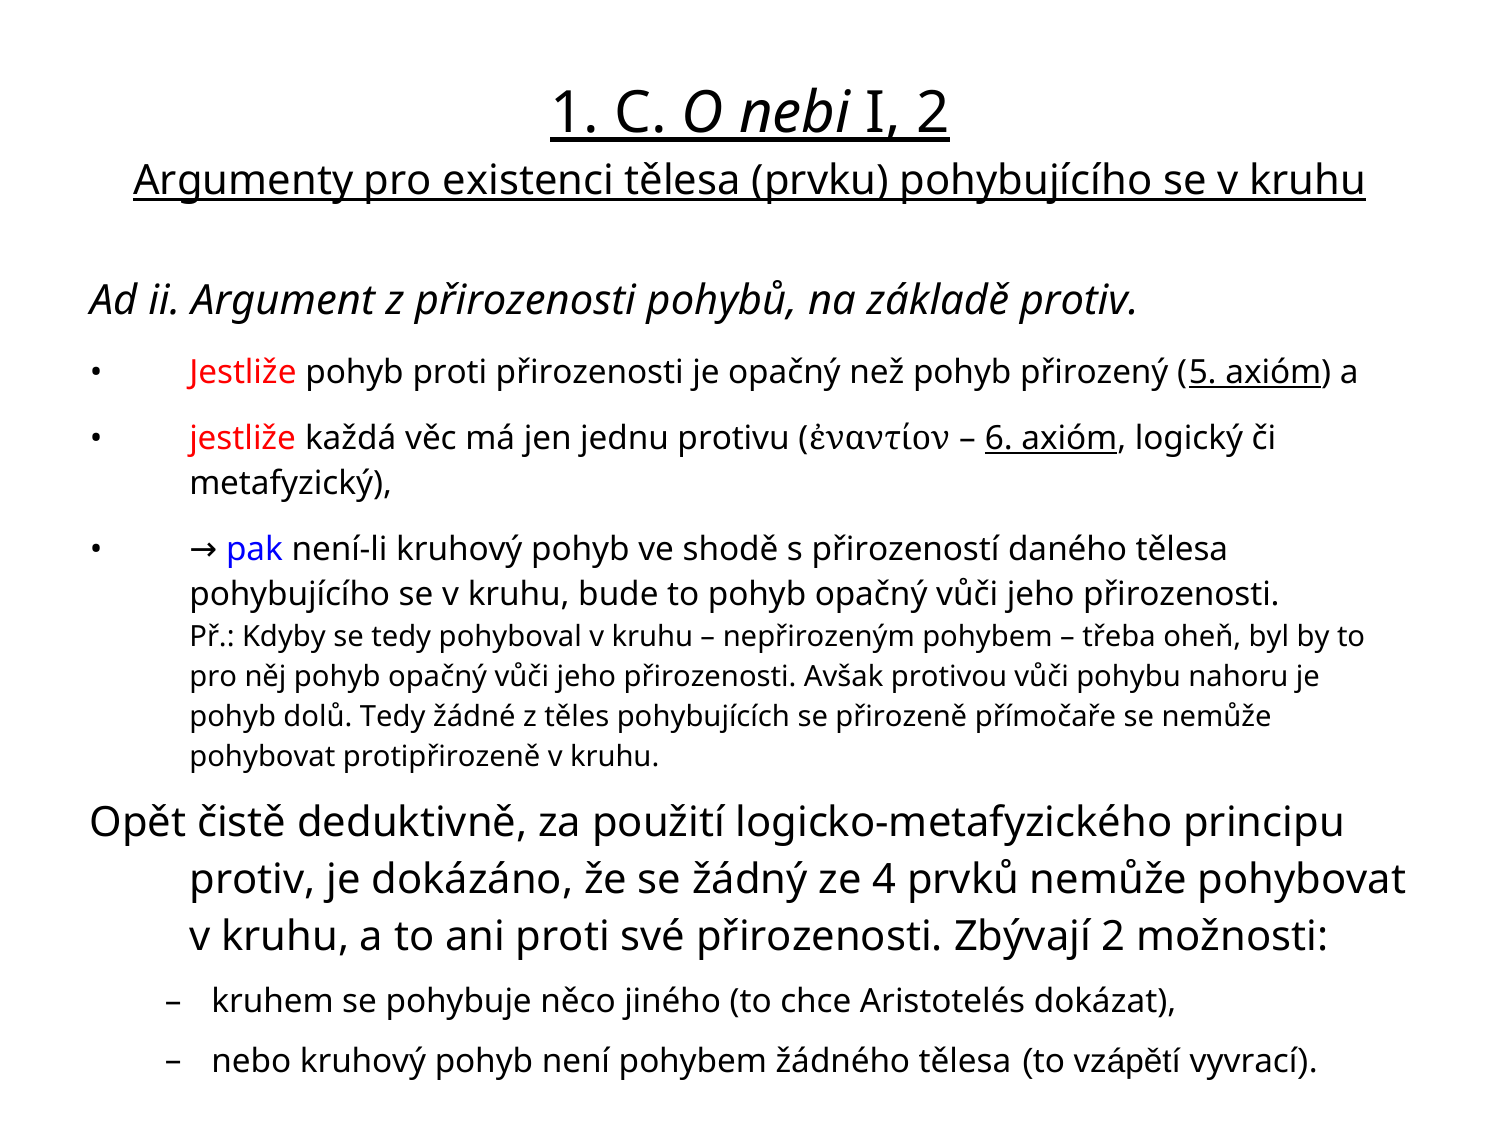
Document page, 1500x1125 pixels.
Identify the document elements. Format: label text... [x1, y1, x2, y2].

title 1. C. O nebi I, 2 Argumenty pro existenci tělesa (prvku) pohybujícího se v kruhu [75, 45, 1426, 233]
list Ad ii. Argument z přirozenosti pohybů, na základě protiv. Jestliže pohyb proti přirozenosti je opačný než pohyb přirozený (5. axióm) a jestliže každá věc má jen jednu protivu (ἐναντίον – 6. axióm, logický či metafyzický), → pak není-li kruhový pohyb ve shodě s přirozeností daného tělesa pohybujícího se v kruhu, bude to pohyb opačný vůči jeho přirozenosti. Př.: Kdyby se tedy pohyboval v kruhu – nepřirozeným pohybem – třeba oheň, byl by to pro něj pohyb opačný vůči jeho přirozenosti. Avšak protivou vůči pohybu nahoru je pohyb dolů. Tedy žádné z těles pohybujících se přirozeně přímočaře se nemůže pohybovat protipřirozeně v kruhu. Opět čistě deduktivně, za použití logicko-metafyzického principu protiv, je dokázáno, že se žádný ze 4 prvků nemůže pohybovat v kruhu, a to ani proti své přirozenosti. Zbývají 2 možnosti: kruhem se pohybuje něco jiného (to chce Aristotelés dokázat), nebo kruhový pohyb není pohybem žádného tělesa (to vzápětí vyvrací). [75, 262, 1426, 1079]
